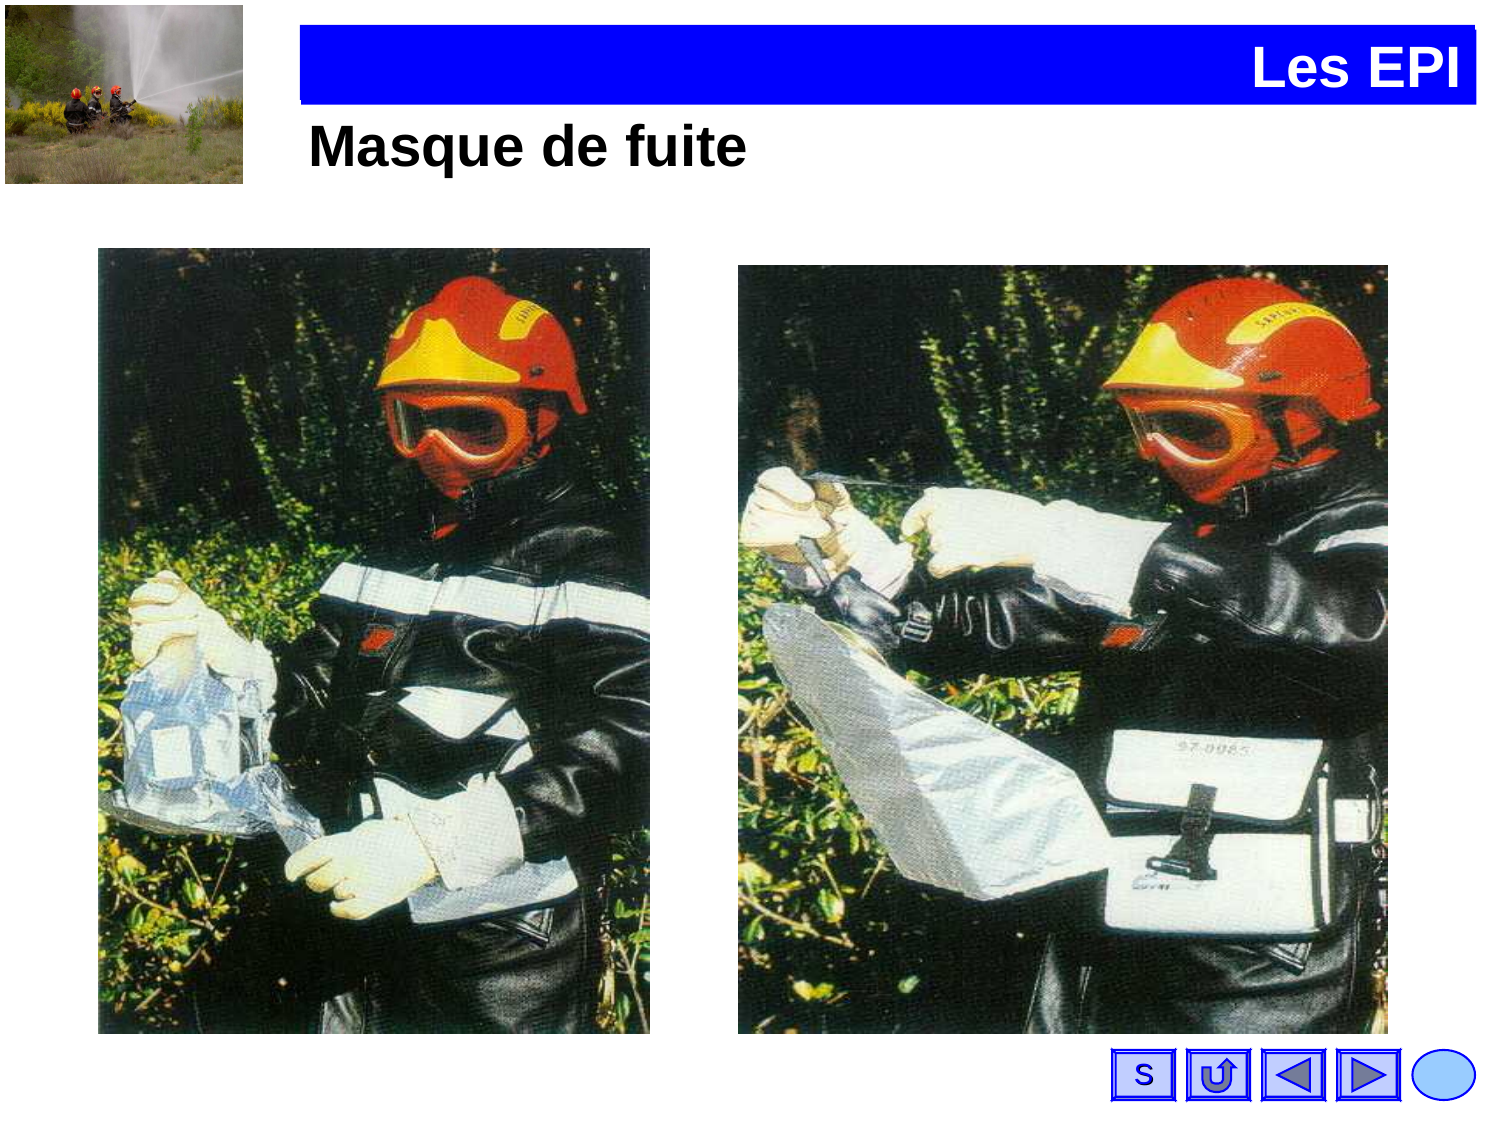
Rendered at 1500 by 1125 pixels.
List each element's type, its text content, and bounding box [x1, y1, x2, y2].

text_box Les EPI [301, 29, 1477, 105]
picture [5, 5, 243, 184]
picture [738, 265, 1388, 1034]
text_box [1412, 1049, 1476, 1101]
picture [98, 248, 650, 1034]
text_box Masque de fuite [242, 106, 815, 188]
